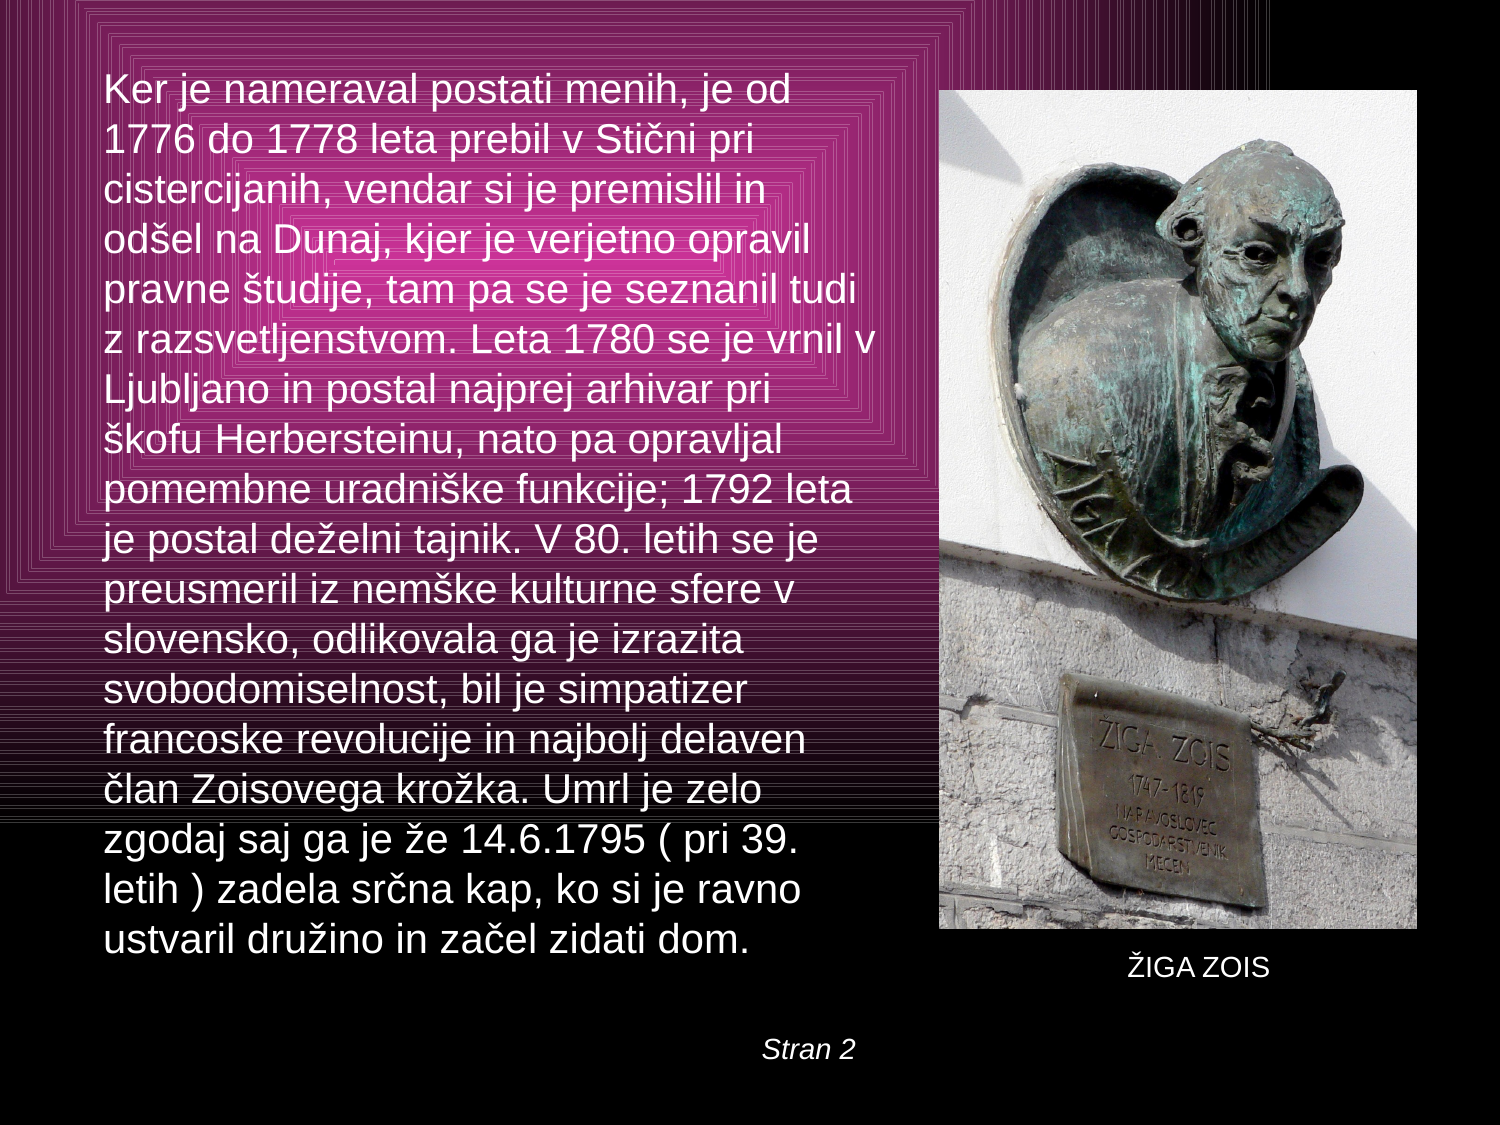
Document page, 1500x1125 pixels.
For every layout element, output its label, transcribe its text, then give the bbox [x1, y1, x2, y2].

text_box Stran 2 [655, 1023, 963, 1073]
text_box ŽIGA ZOIS [986, 940, 1412, 991]
picture [939, 90, 1417, 929]
text_box Ker je nameraval postati menih, je od 1776 do 1778 leta prebil v Stični pri cistercijanih, vendar si je premislil in odšel na Dunaj, kjer je verjetno opravil pravne študije, tam pa se je seznanil tudi z razsvetljenstvom. Leta 1780 se je vrnil v Ljubljano in postal najprej arhivar pri škofu Herbersteinu, nato pa opravljal pomembne uradniške funkcije; 1792 leta je postal deželni tajnik. V 80. letih se je preusmeril iz nemške kulturne sfere v slovensko, odlikovala ga je izrazita svobodomiselnost, bil je simpatizer francoske revolucije in najbolj delaven član Zoisovega krožka. Umrl je zelo zgodaj saj ga je že 14.6.1795 ( pri 39. letih ) zadela srčna kap, ko si je ravno ustvaril družino in začel zidati dom. [88, 54, 892, 1041]
